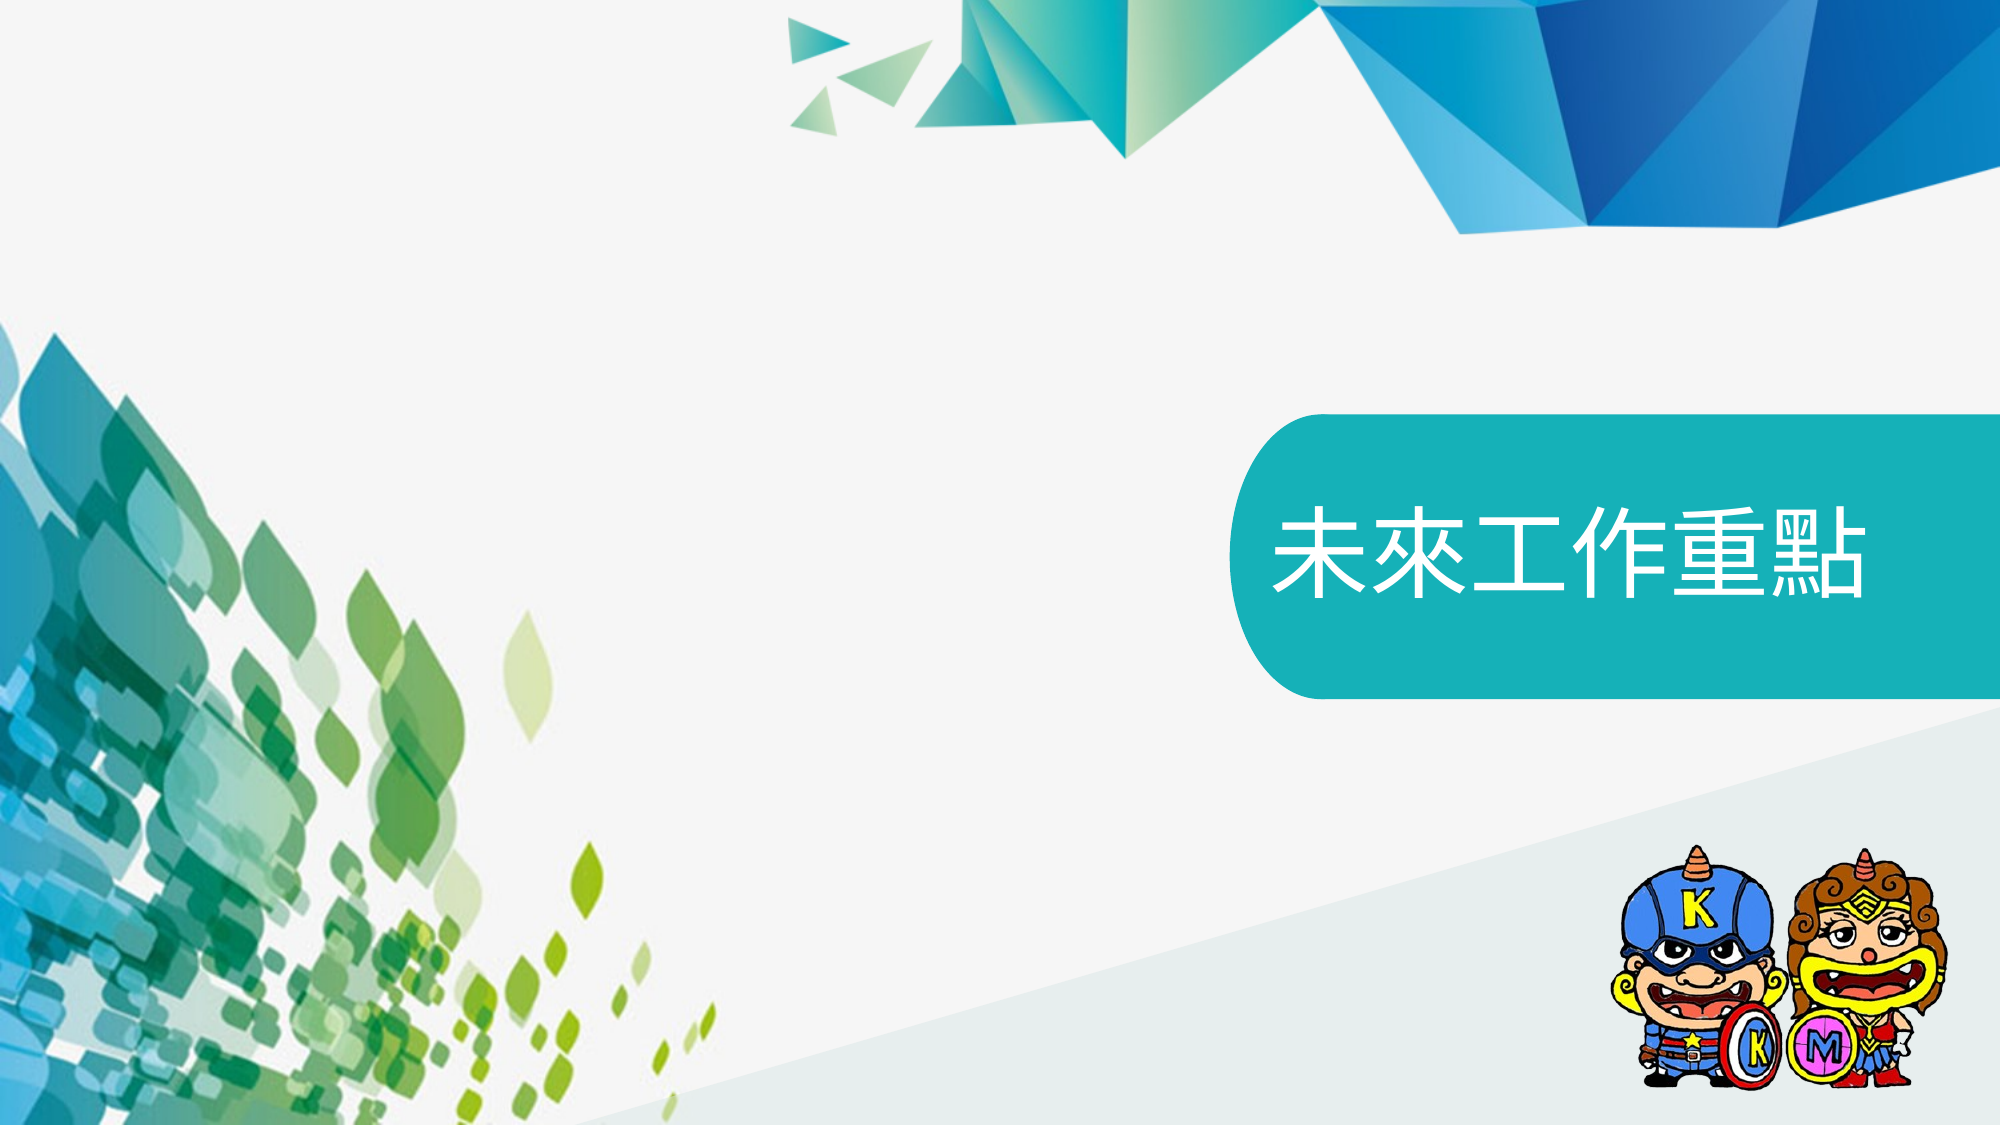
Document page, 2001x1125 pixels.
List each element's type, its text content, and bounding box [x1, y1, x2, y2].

text_box [1229, 414, 2000, 700]
picture [0, 0, 2000, 1125]
picture [1597, 840, 1955, 1094]
text_box [574, 707, 2000, 1125]
text_box 未來工作重點 [1269, 458, 2000, 643]
